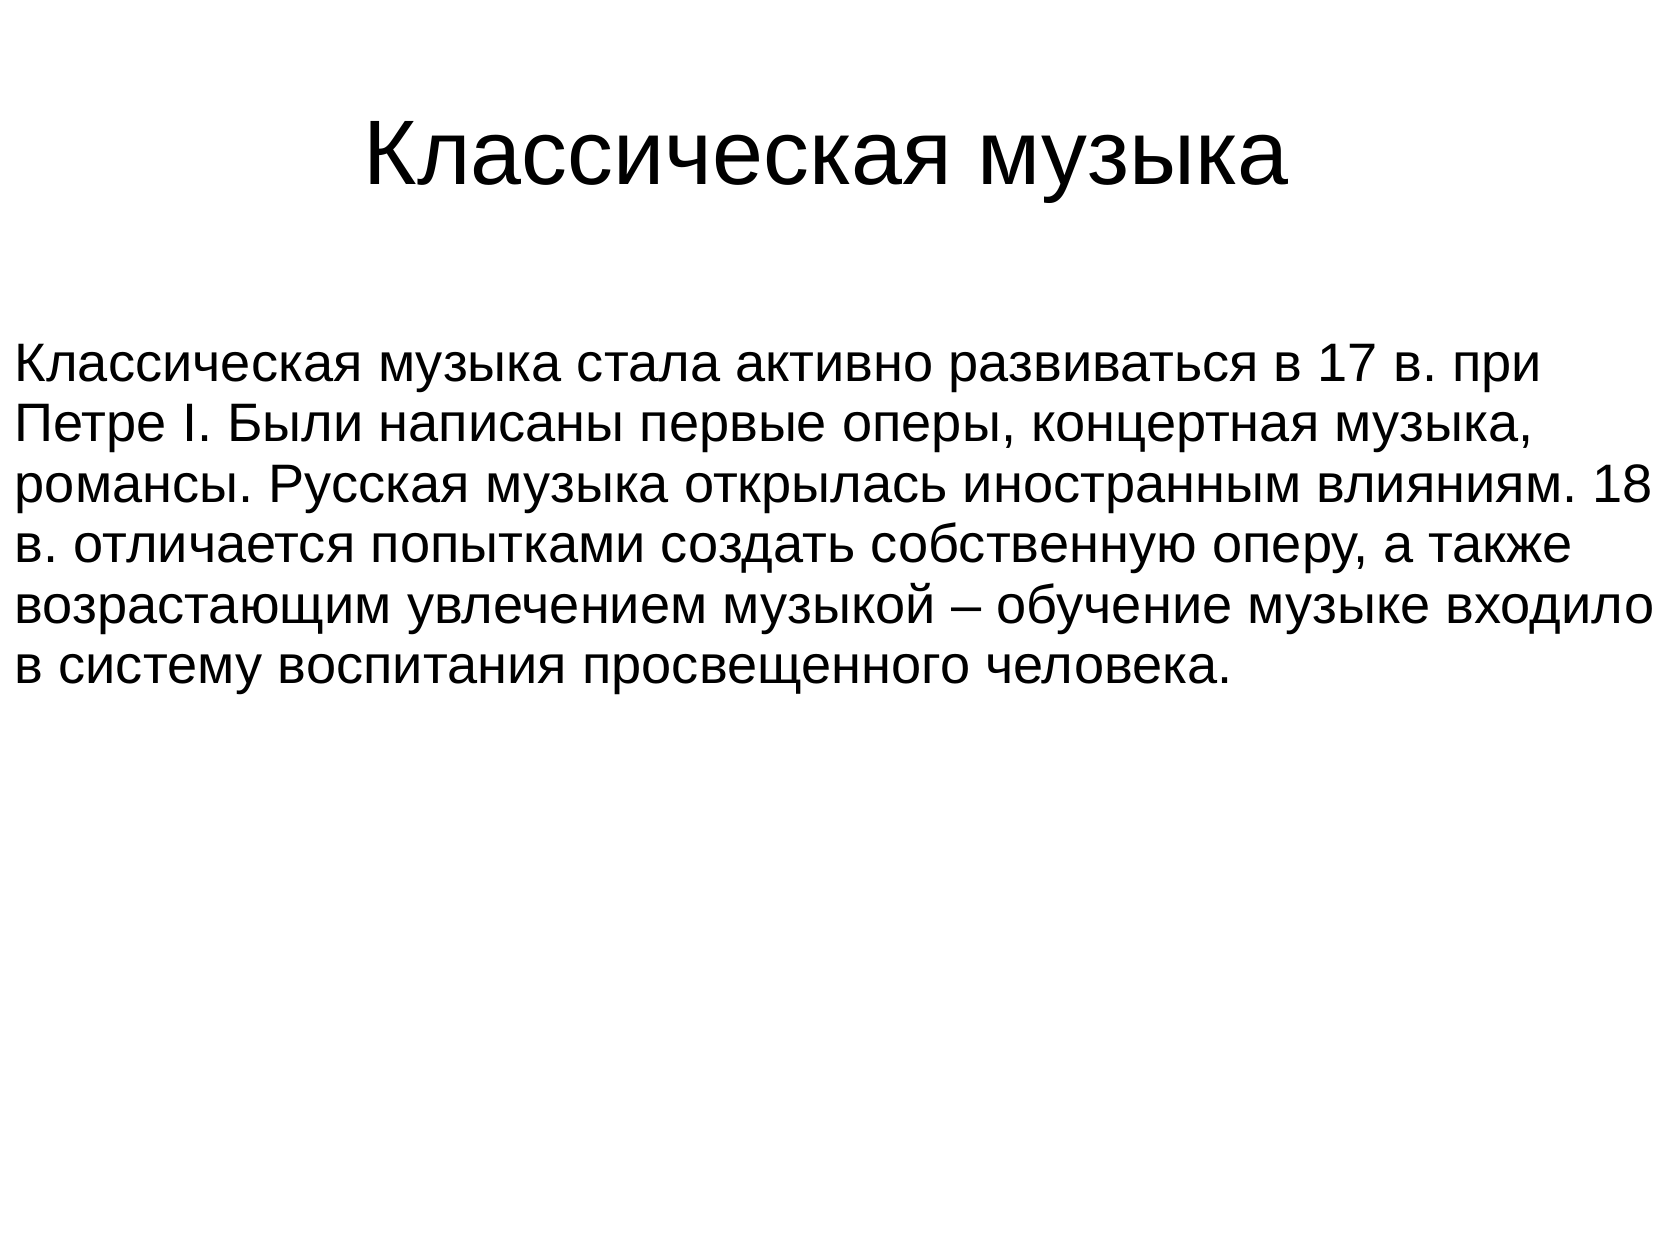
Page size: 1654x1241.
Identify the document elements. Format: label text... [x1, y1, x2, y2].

title Классическая музыка [82, 49, 1571, 257]
text_box Классическая музыка стала активно развиваться в 17 в. при Петре I. Были написаны первые оперы, концертная музыка, романсы. Русская музыка открылась иностранным влияниям. 18 в. отличается попытками создать собственную оперу, а также возрастающим увлечением музыкой – обучение музыке входило в систему воспитания просвещенного человека. [0, 324, 1654, 892]
